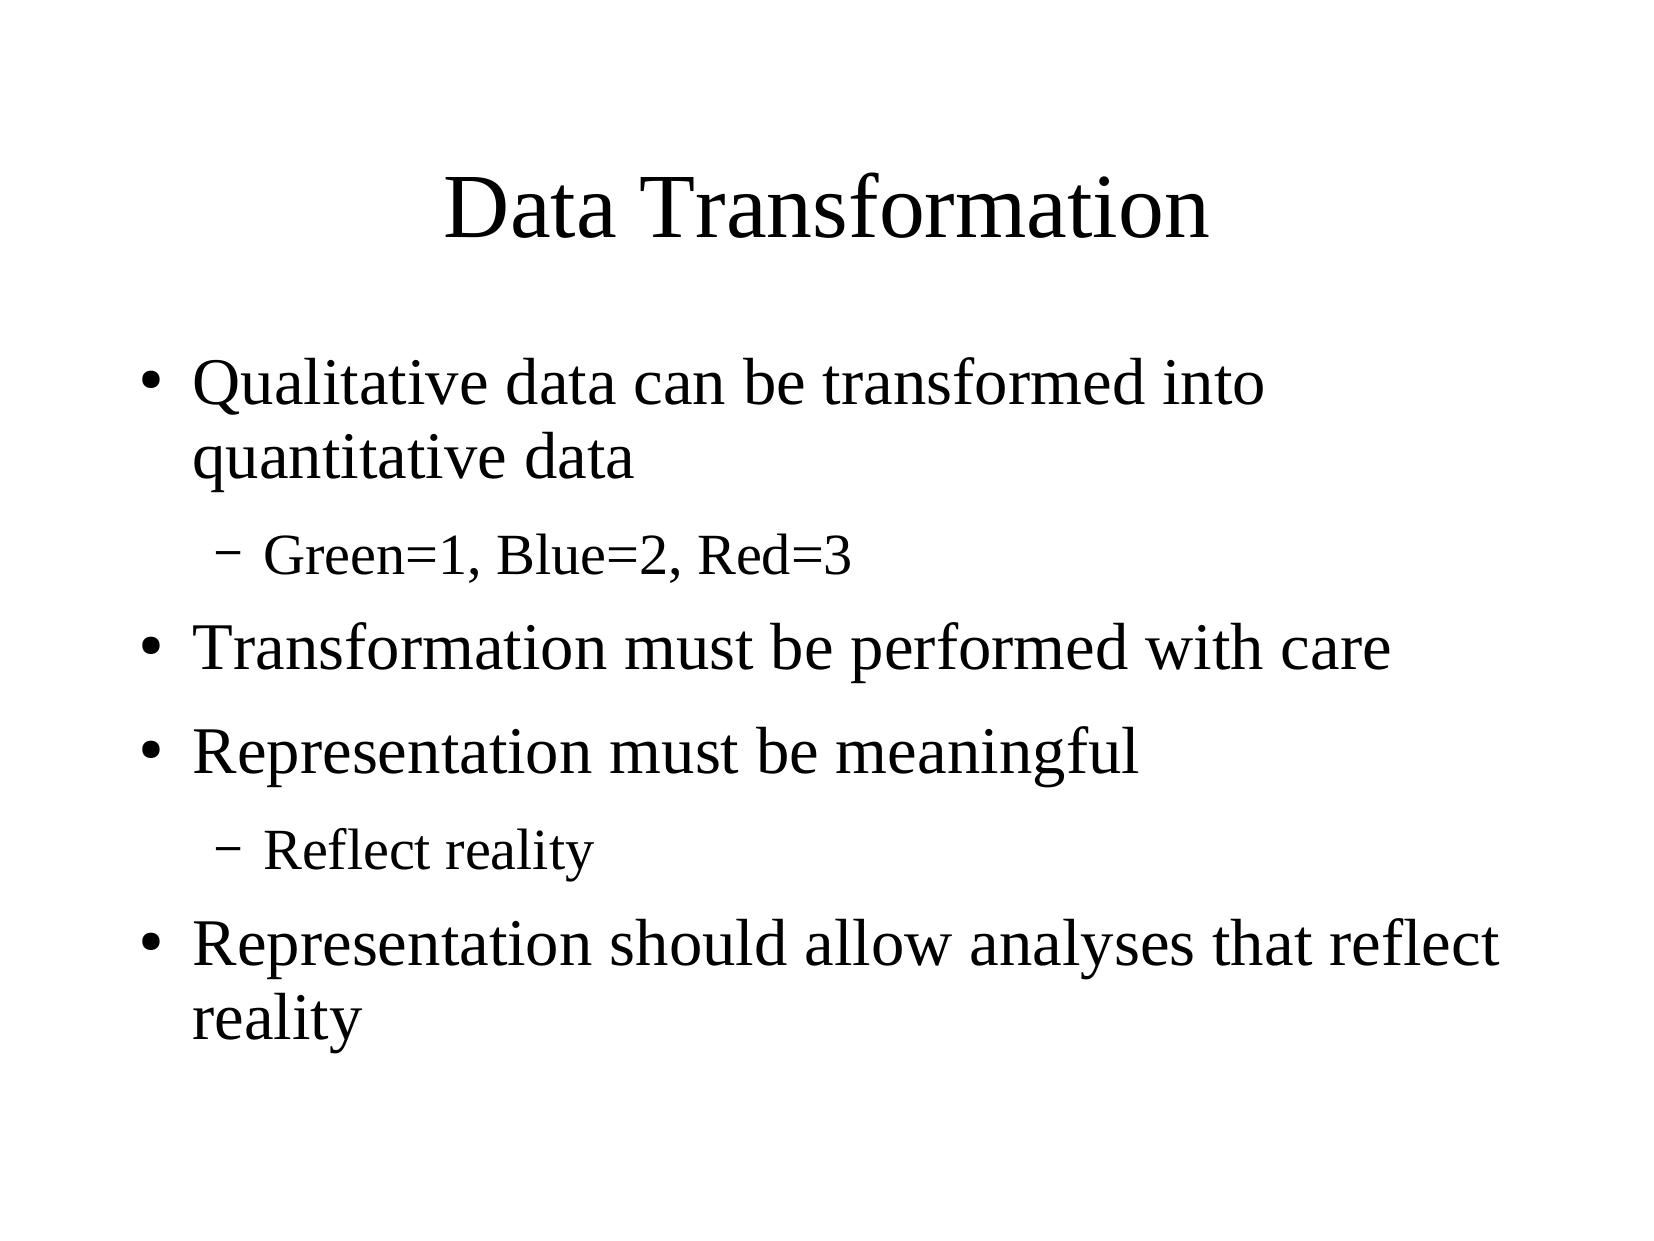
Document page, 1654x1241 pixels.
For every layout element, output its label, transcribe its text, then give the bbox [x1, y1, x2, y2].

list Qualitative data can be transformed into quantitative data Green=1, Blue=2, Red=3 Transformation must be performed with care Representation must be meaningful Reflect reality Representation should allow analyses that reflect reality [121, 344, 1534, 1127]
title Data Transformation [121, 102, 1534, 311]
